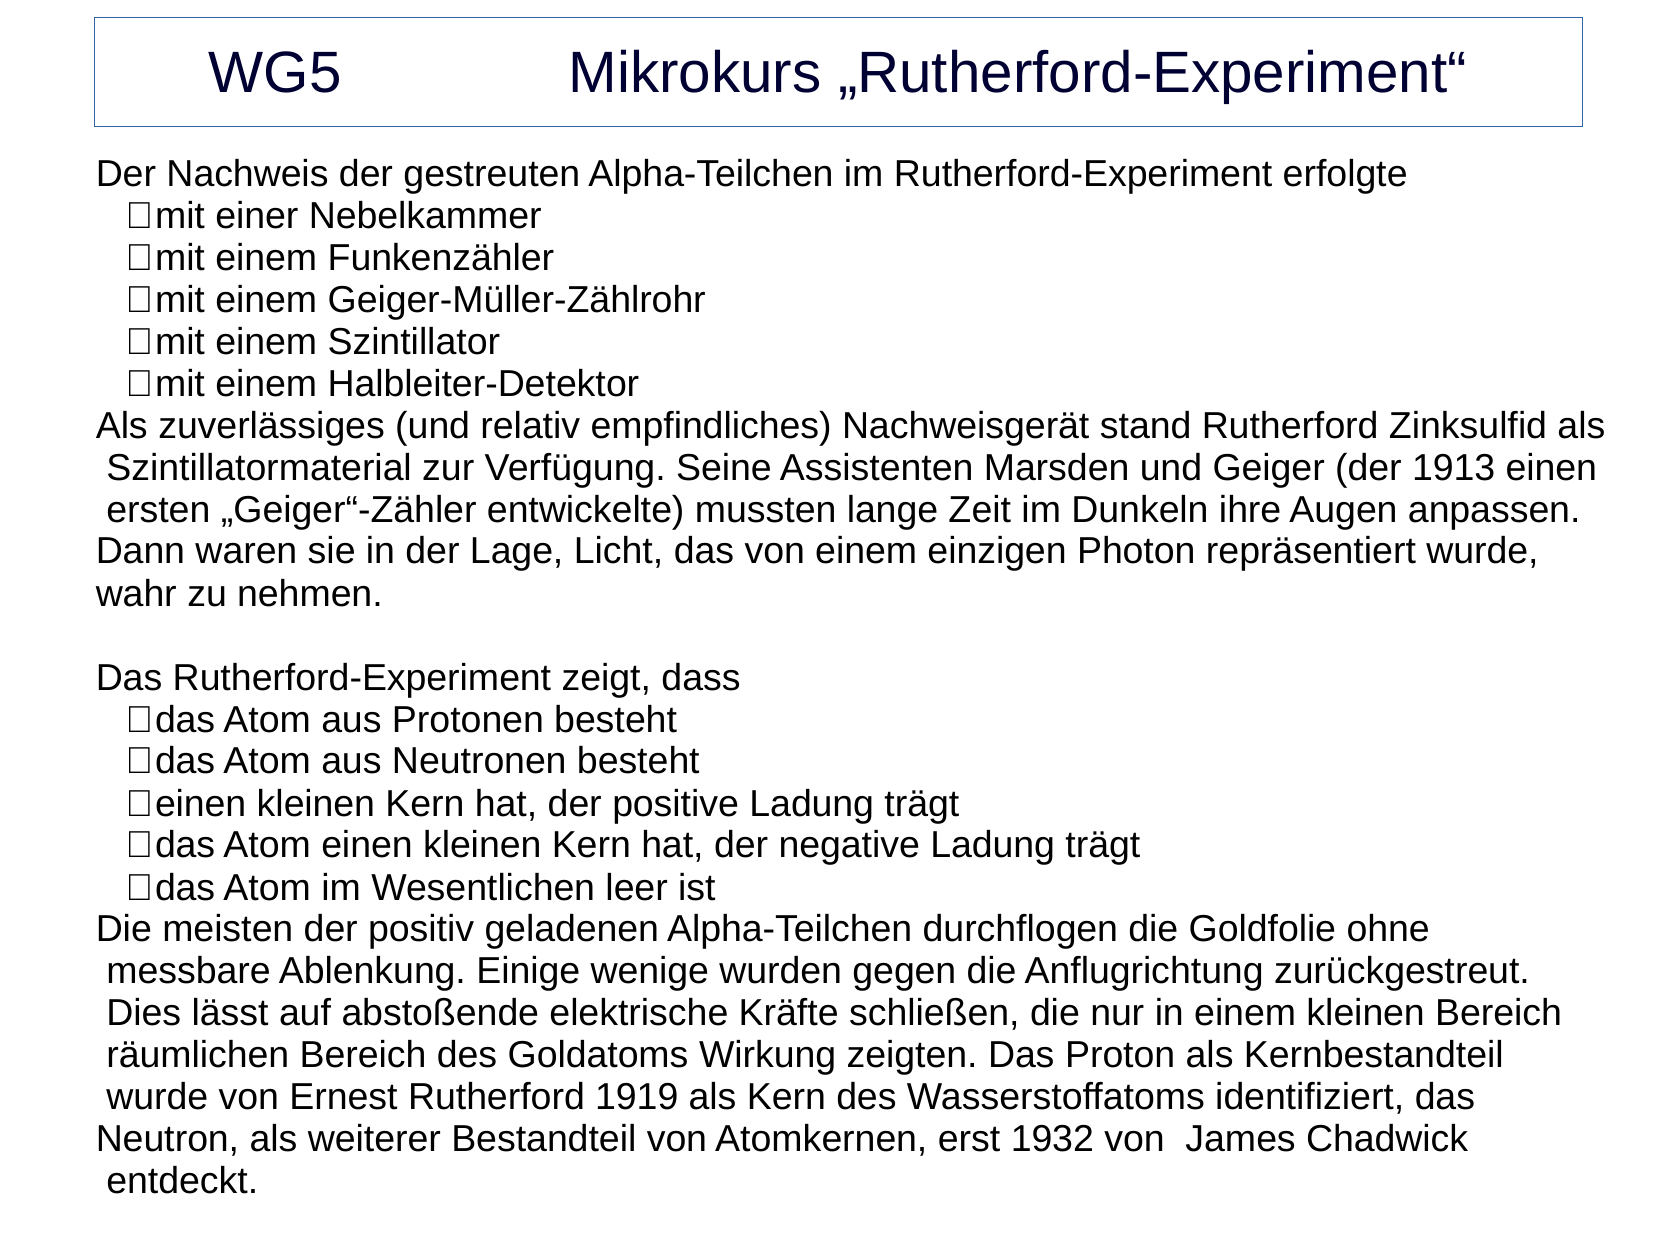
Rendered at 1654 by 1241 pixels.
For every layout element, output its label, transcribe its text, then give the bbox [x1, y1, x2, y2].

text_box Der Nachweis der gestreuten Alpha-Teilchen im Rutherford-Experiment erfolgte  mit einer Nebelkammer  mit einem Funkenzähler  mit einem Geiger-Müller-Zählrohr  mit einem Szintillator  mit einem Halbleiter-Detektor Als zuverlässiges (und relativ empfindliches) Nachweisgerät stand Rutherford Zinksulfid als Szintillatormaterial zur Verfügung. Seine Assistenten Marsden und Geiger (der 1913 einen ersten „Geiger“-Zähler entwickelte) mussten lange Zeit im Dunkeln ihre Augen anpassen. Dann waren sie in der Lage, Licht, das von einem einzigen Photon repräsentiert wurde, wahr zu nehmen. Das Rutherford-Experiment zeigt, dass  das Atom aus Protonen besteht  das Atom aus Neutronen besteht  einen kleinen Kern hat, der positive Ladung trägt  das Atom einen kleinen Kern hat, der negative Ladung trägt  das Atom im Wesentlichen leer ist Die meisten der positiv geladenen Alpha-Teilchen durchflogen die Goldfolie ohne messbare Ablenkung. Einige wenige wurden gegen die Anflugrichtung zurückgestreut. Dies lässt auf abstoßende elektrische Kräfte schließen, die nur in einem kleinen Bereich räumlichen Bereich des Goldatoms Wirkung zeigten. Das Proton als Kernbestandteil wurde von Ernest Rutherford 1919 als Kern des Wasserstoffatoms identifiziert, das Neutron, als weiterer Bestandteil von Atomkernen, erst 1932 von James Chadwick entdeckt. [81, 144, 1620, 1210]
title WG5 Mikrokurs „Rutherford-Experiment“ [94, 17, 1583, 127]
